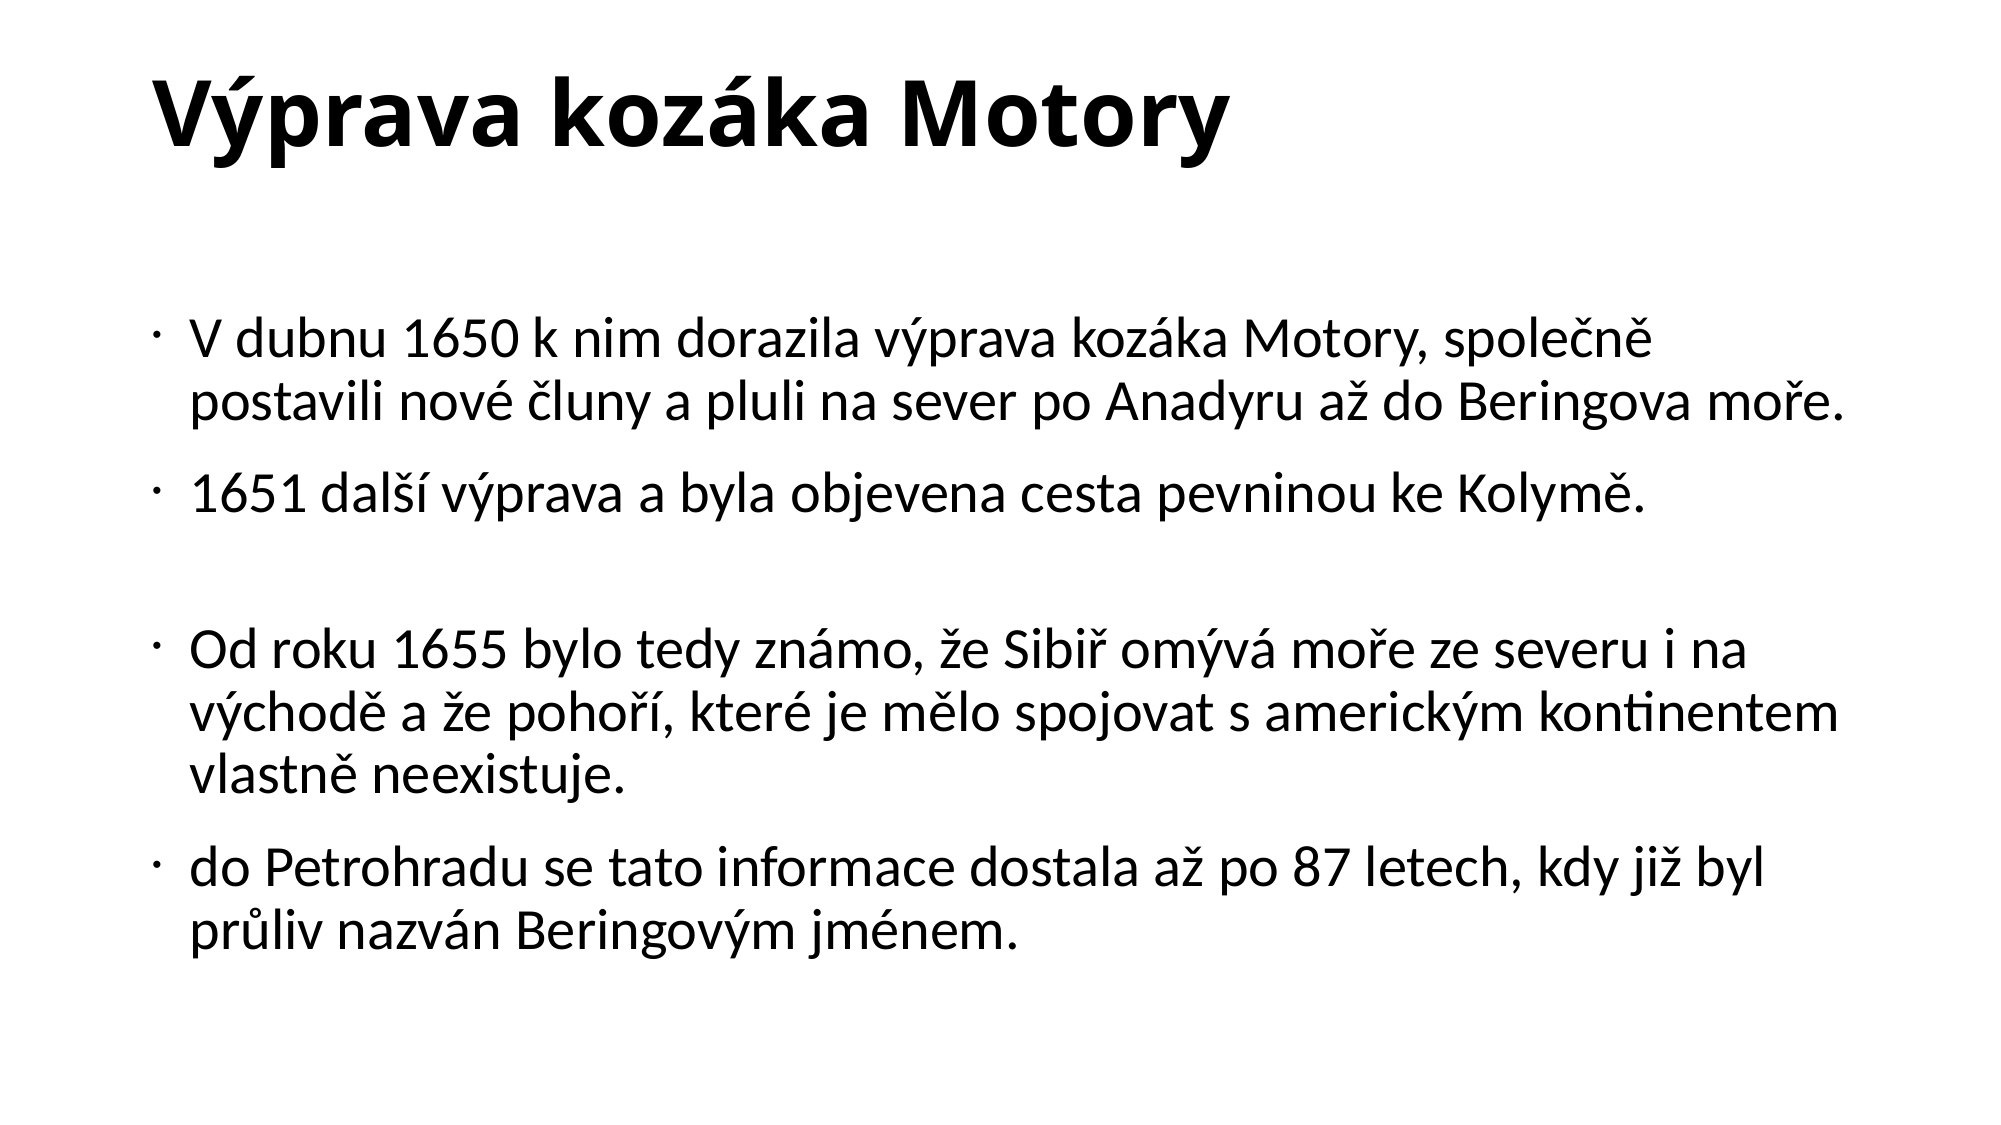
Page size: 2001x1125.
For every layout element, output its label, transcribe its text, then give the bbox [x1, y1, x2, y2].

list V dubnu 1650 k nim dorazila výprava kozáka Motory, společně postavili nové čluny a pluli na sever po Anadyru až do Beringova moře. 1651 další výprava a byla objevena cesta pevninou ke Kolymě. Od roku 1655 bylo tedy známo, že Sibiř omývá moře ze severu i na východě a že pohoří, které je mělo spojovat s americkým kontinentem vlastně neexistuje. do Petrohradu se tato informace dostala až po 87 letech, kdy již byl průliv nazván Beringovým jménem. [137, 299, 1863, 1014]
title Výprava kozáka Motory [137, 59, 1863, 278]
